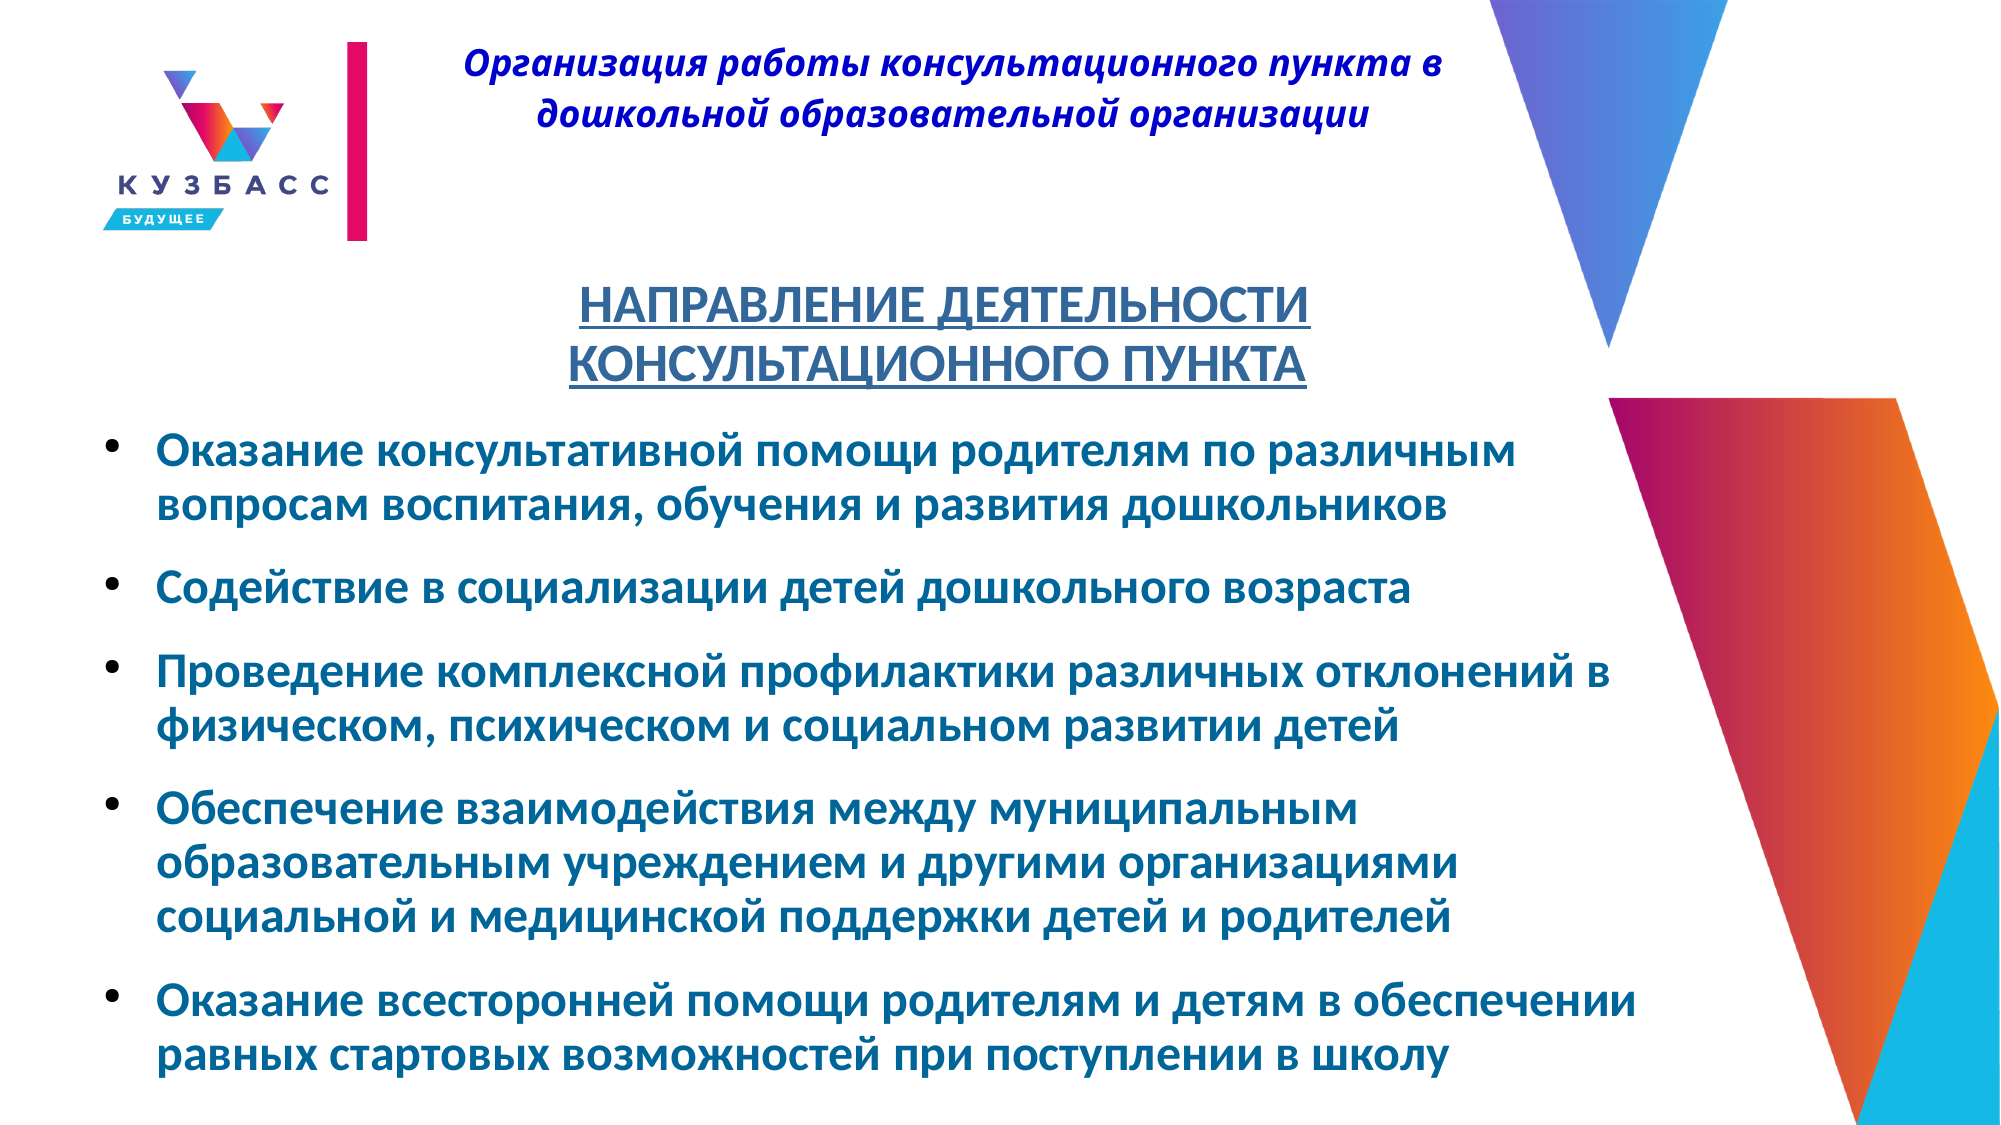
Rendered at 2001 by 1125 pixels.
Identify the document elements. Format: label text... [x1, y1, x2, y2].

picture [1489, 0, 2000, 1125]
list НАПРАВЛЕНИЕ ДЕЯТЕЛЬНОСТИ КОНСУЛЬТАЦИОННОГО ПУНКТА Оказание консультативной помощи родителям по различным вопросам воспитания, обучения и развития дошкольников Содействие в социализации детей дошкольного возраста Проведение комплексной профилактики различных отклонений в физическом, психическом и социальном развитии детей Обеспечение взаимодействия между муниципальным образовательным учреждением и другими организациями социальной и медицинской поддержки детей и родителей Оказание всесторонней помощи родителям и детям в обеспечении равных стартовых возможностей при поступлении в школу [70, 165, 1489, 1014]
picture [90, 37, 348, 165]
text_box [348, 42, 368, 165]
text_box Организация работы консультационного пункта в дошкольной образовательной организации [377, 28, 1529, 194]
